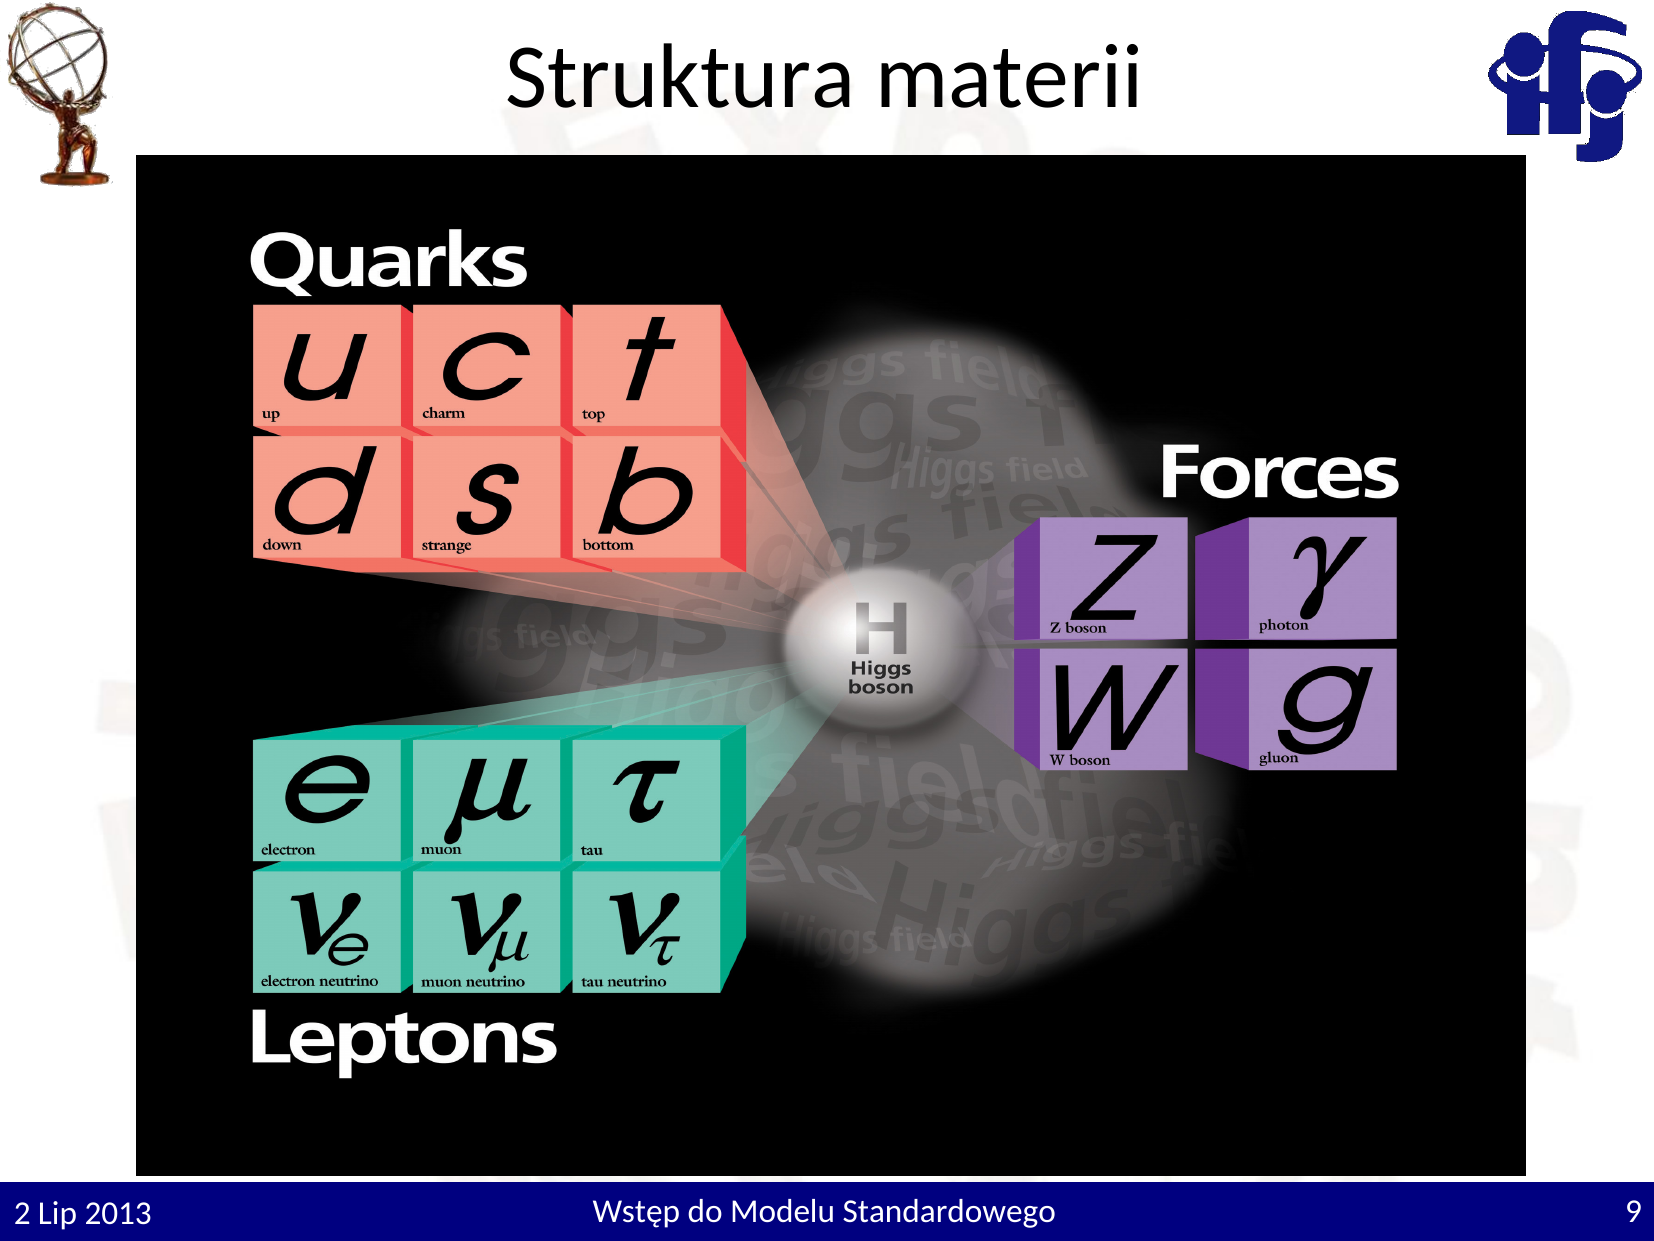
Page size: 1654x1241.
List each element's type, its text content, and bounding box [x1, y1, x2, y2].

title Struktura materii [75, 0, 1575, 150]
picture [0, 0, 1654, 1182]
